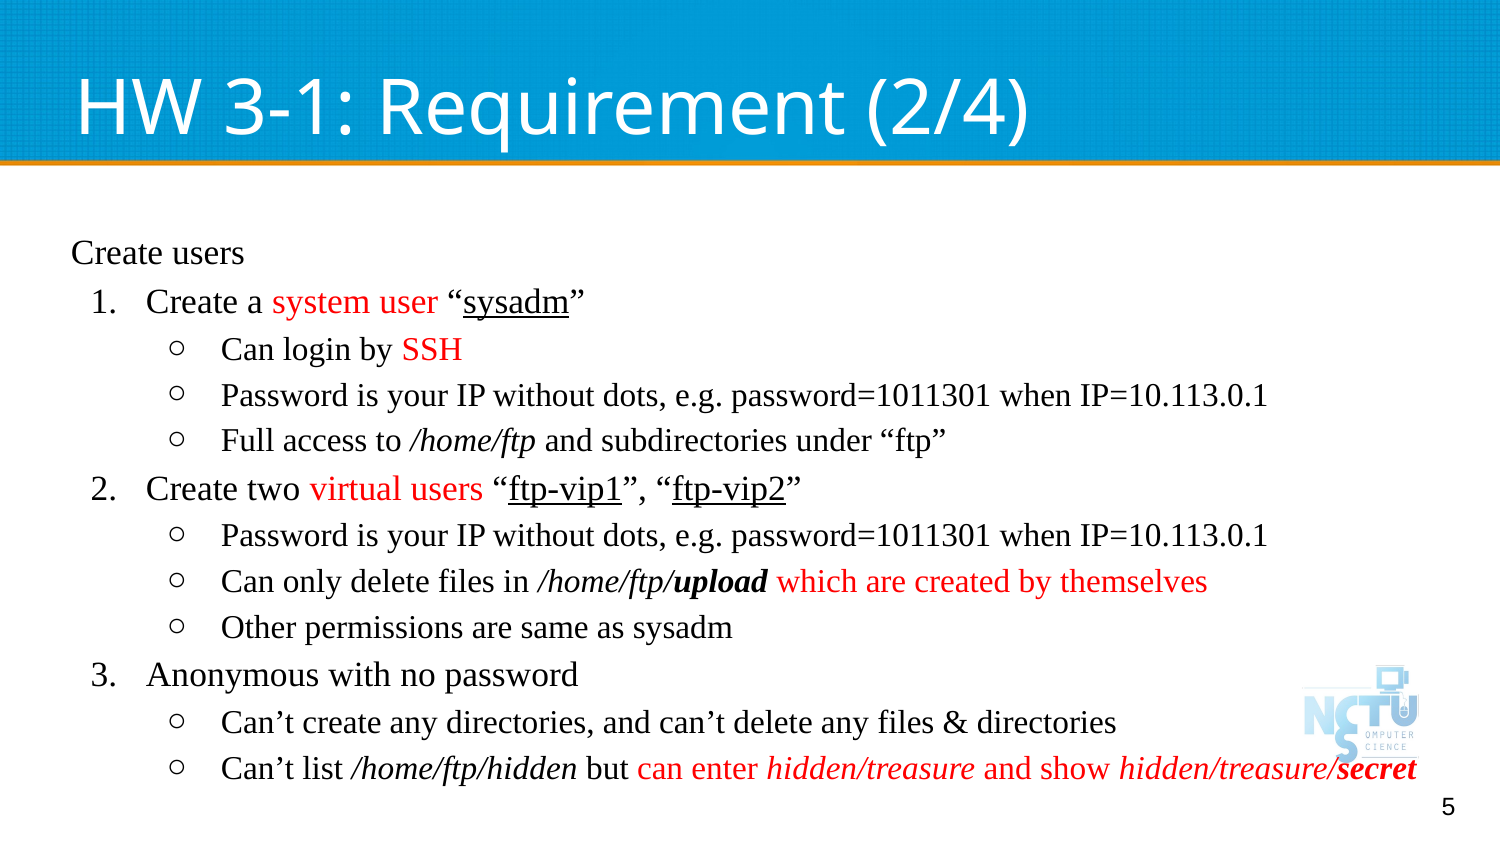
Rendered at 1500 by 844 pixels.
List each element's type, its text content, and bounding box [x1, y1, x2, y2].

slide_number <number> [1403, 779, 1494, 844]
title HW 3-1: Requirement (2/4) [74, 33, 1425, 175]
picture [0, 160, 1500, 844]
list Create users Create a system user “sysadm” Can login by SSH Password is your IP without dots, e.g. password=1011301 when IP=10.113.0.1 Full access to /home/ftp and subdirectories under “ftp” Create two virtual users “ftp-vip1”, “ftp-vip2” Password is your IP without dots, e.g. password=1011301 when IP=10.113.0.1 Can only delete files in /home/ftp/upload which are created by themselves Other permissions are same as sysadm Anonymous with no password Can’t create any directories, and can’t delete any files & directories Can’t list /home/ftp/hidden but can enter hidden/treasure and show hidden/treasure/secret [70, 223, 1425, 780]
